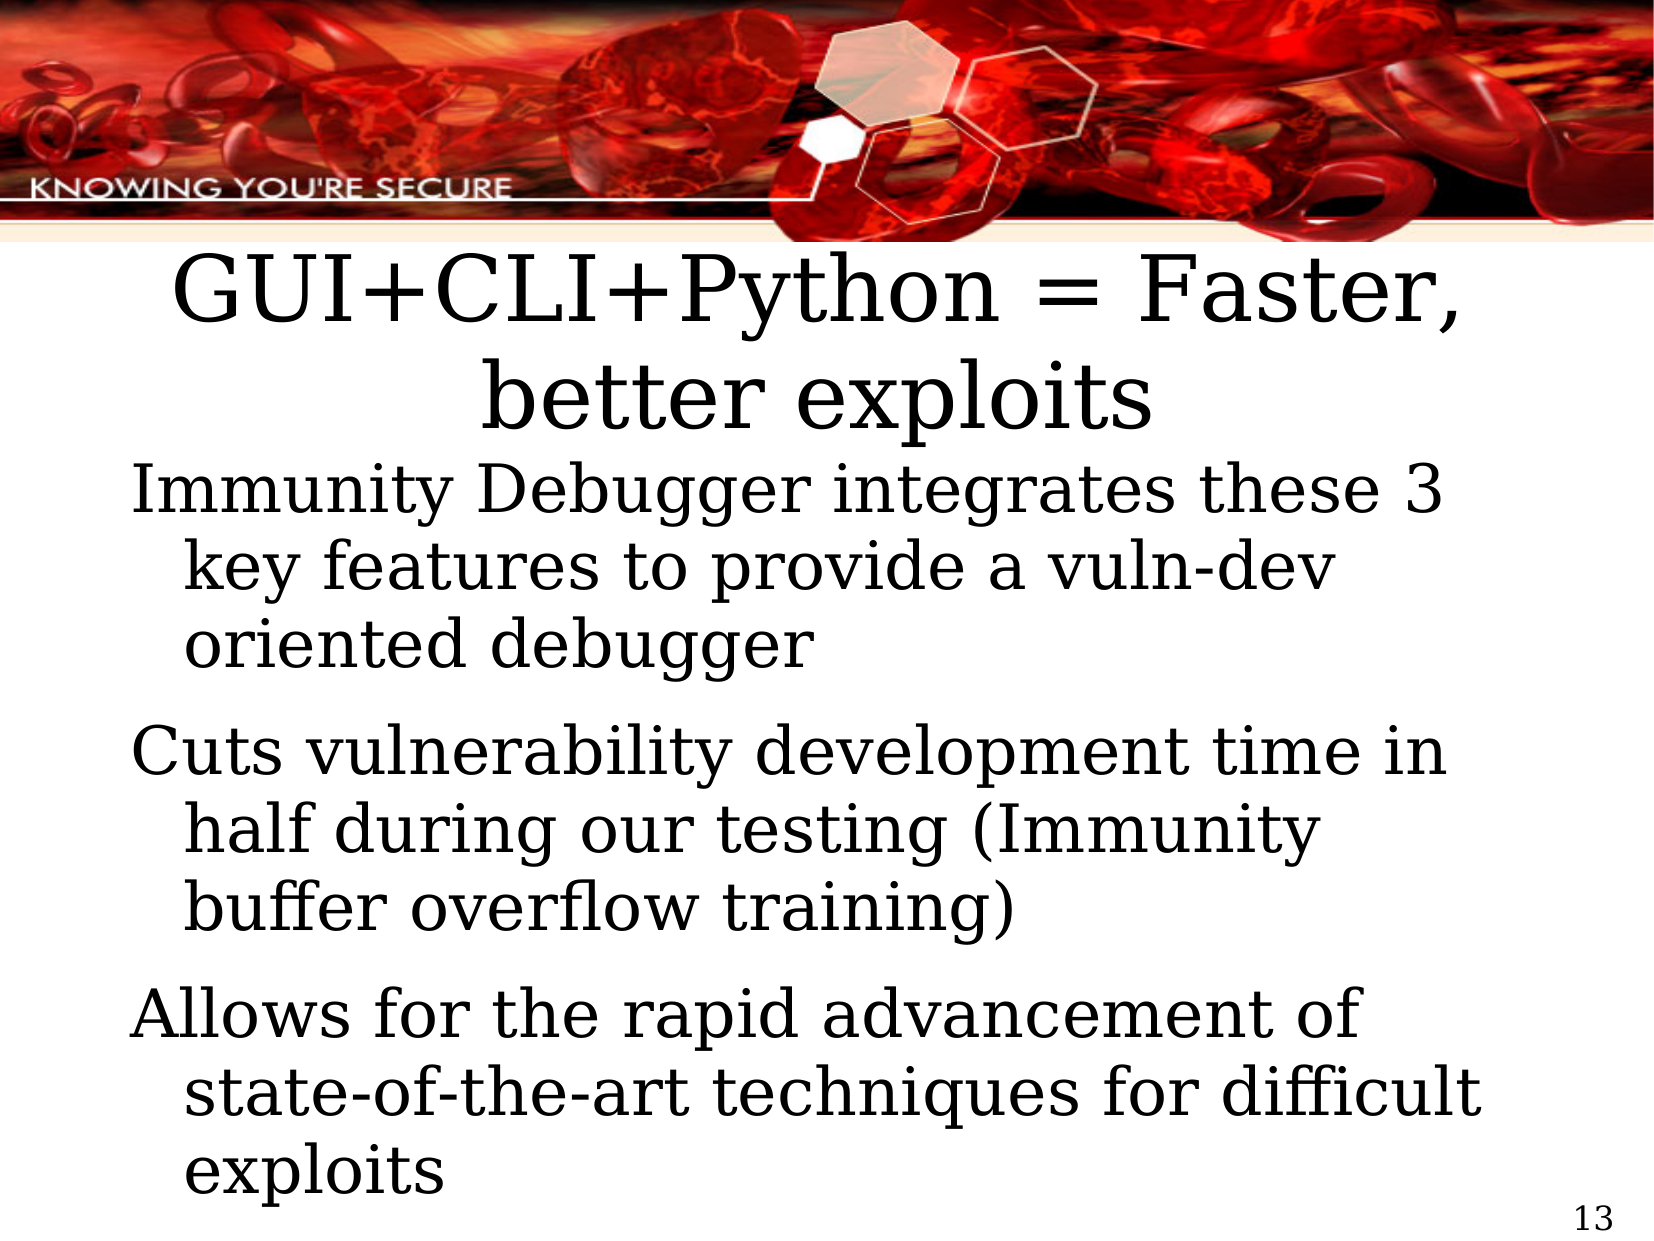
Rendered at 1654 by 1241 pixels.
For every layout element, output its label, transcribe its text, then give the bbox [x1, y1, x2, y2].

title GUI+CLI+Python = Faster, better exploits [112, 235, 1525, 450]
picture [0, 0, 1654, 242]
list Immunity Debugger integrates these 3 key features to provide a vuln-dev oriented debugger Cuts vulnerability development time in half during our testing (Immunity buffer overflow training) Allows for the rapid advancement of state-of-the-art techniques for difficult exploits [112, 450, 1525, 1210]
